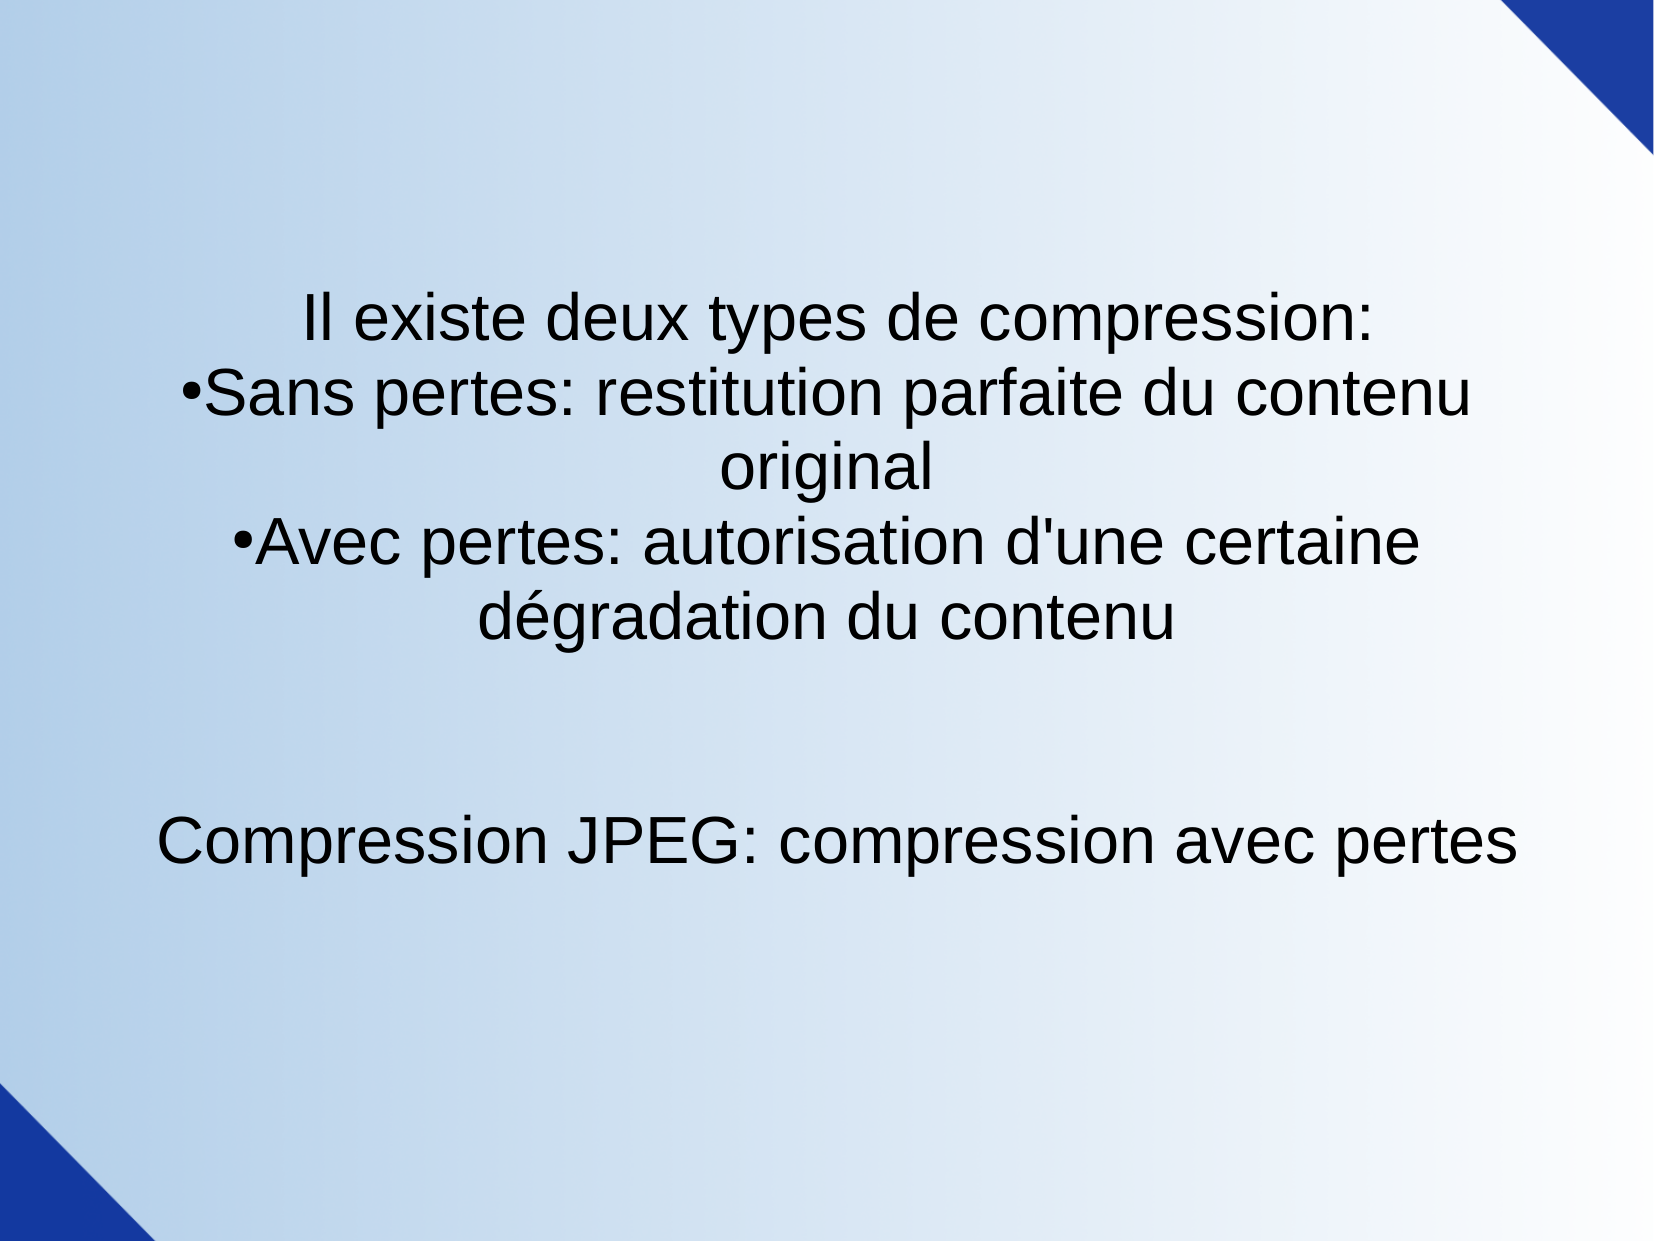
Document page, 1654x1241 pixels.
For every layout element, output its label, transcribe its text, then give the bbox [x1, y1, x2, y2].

picture [0, 0, 1654, 1241]
subtitle Il existe deux types de compression: Sans pertes: restitution parfaite du contenu original Avec pertes: autorisation d'une certaine dégradation du contenu Compression JPEG: compression avec pertes [82, 49, 1571, 1109]
